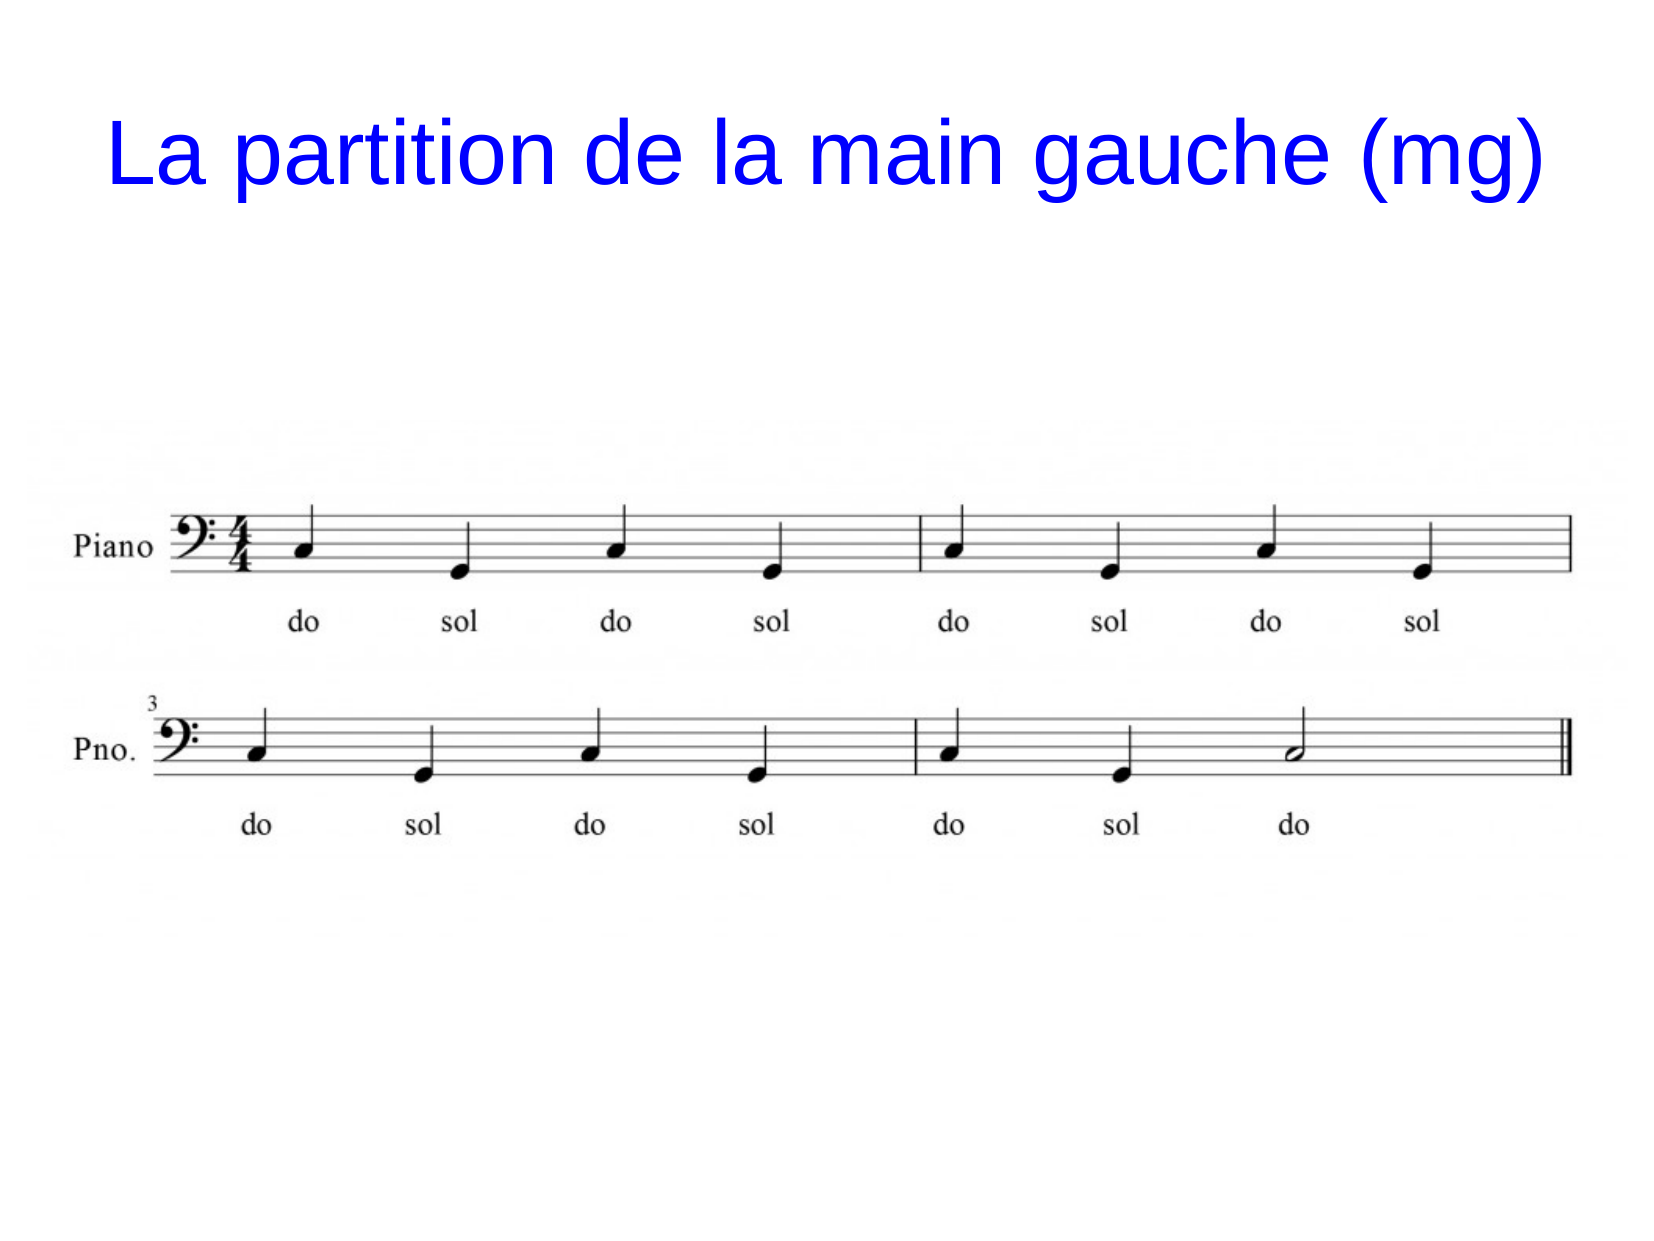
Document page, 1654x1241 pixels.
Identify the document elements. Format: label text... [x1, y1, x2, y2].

picture [27, 420, 1628, 937]
title La partition de la main gauche (mg) [82, 49, 1571, 257]
